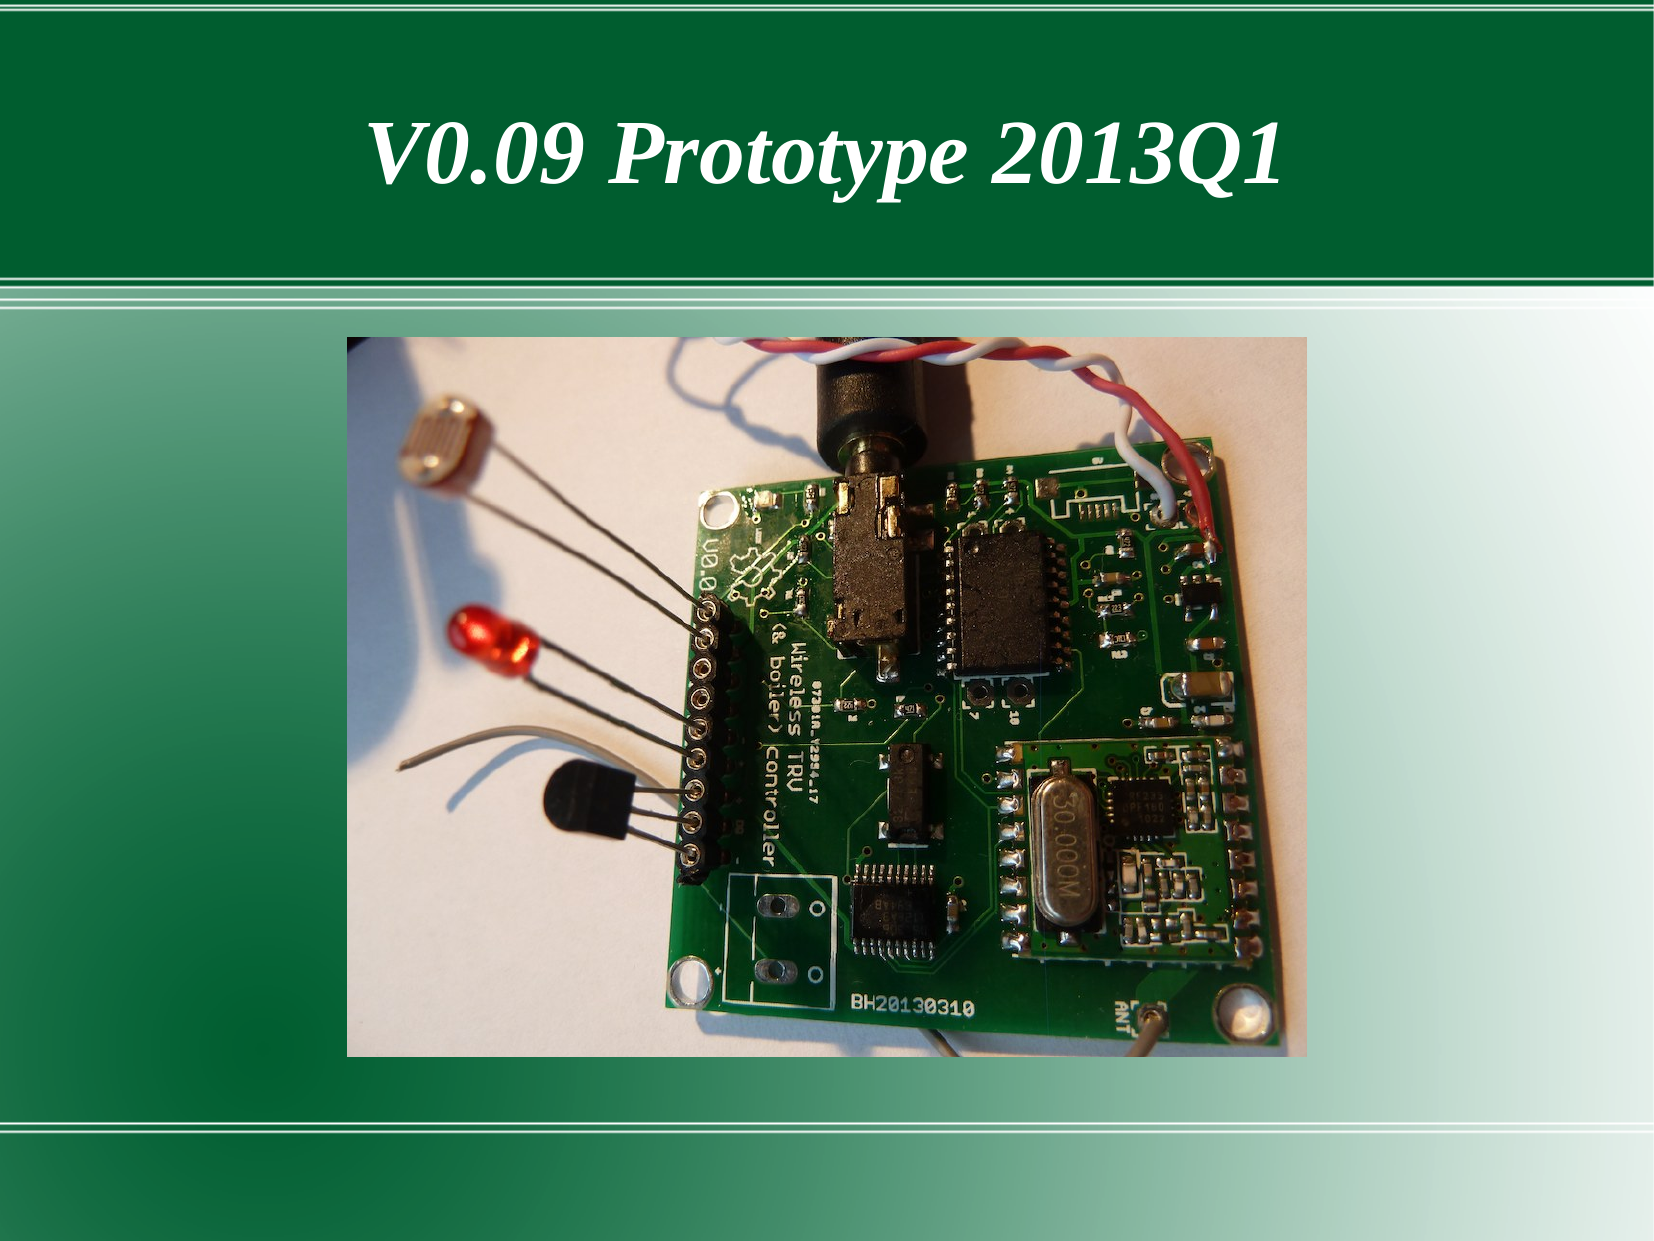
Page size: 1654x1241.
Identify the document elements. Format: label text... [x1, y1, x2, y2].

title V0.09 Prototype 2013Q1 [82, 49, 1571, 257]
picture [0, 0, 1654, 1241]
